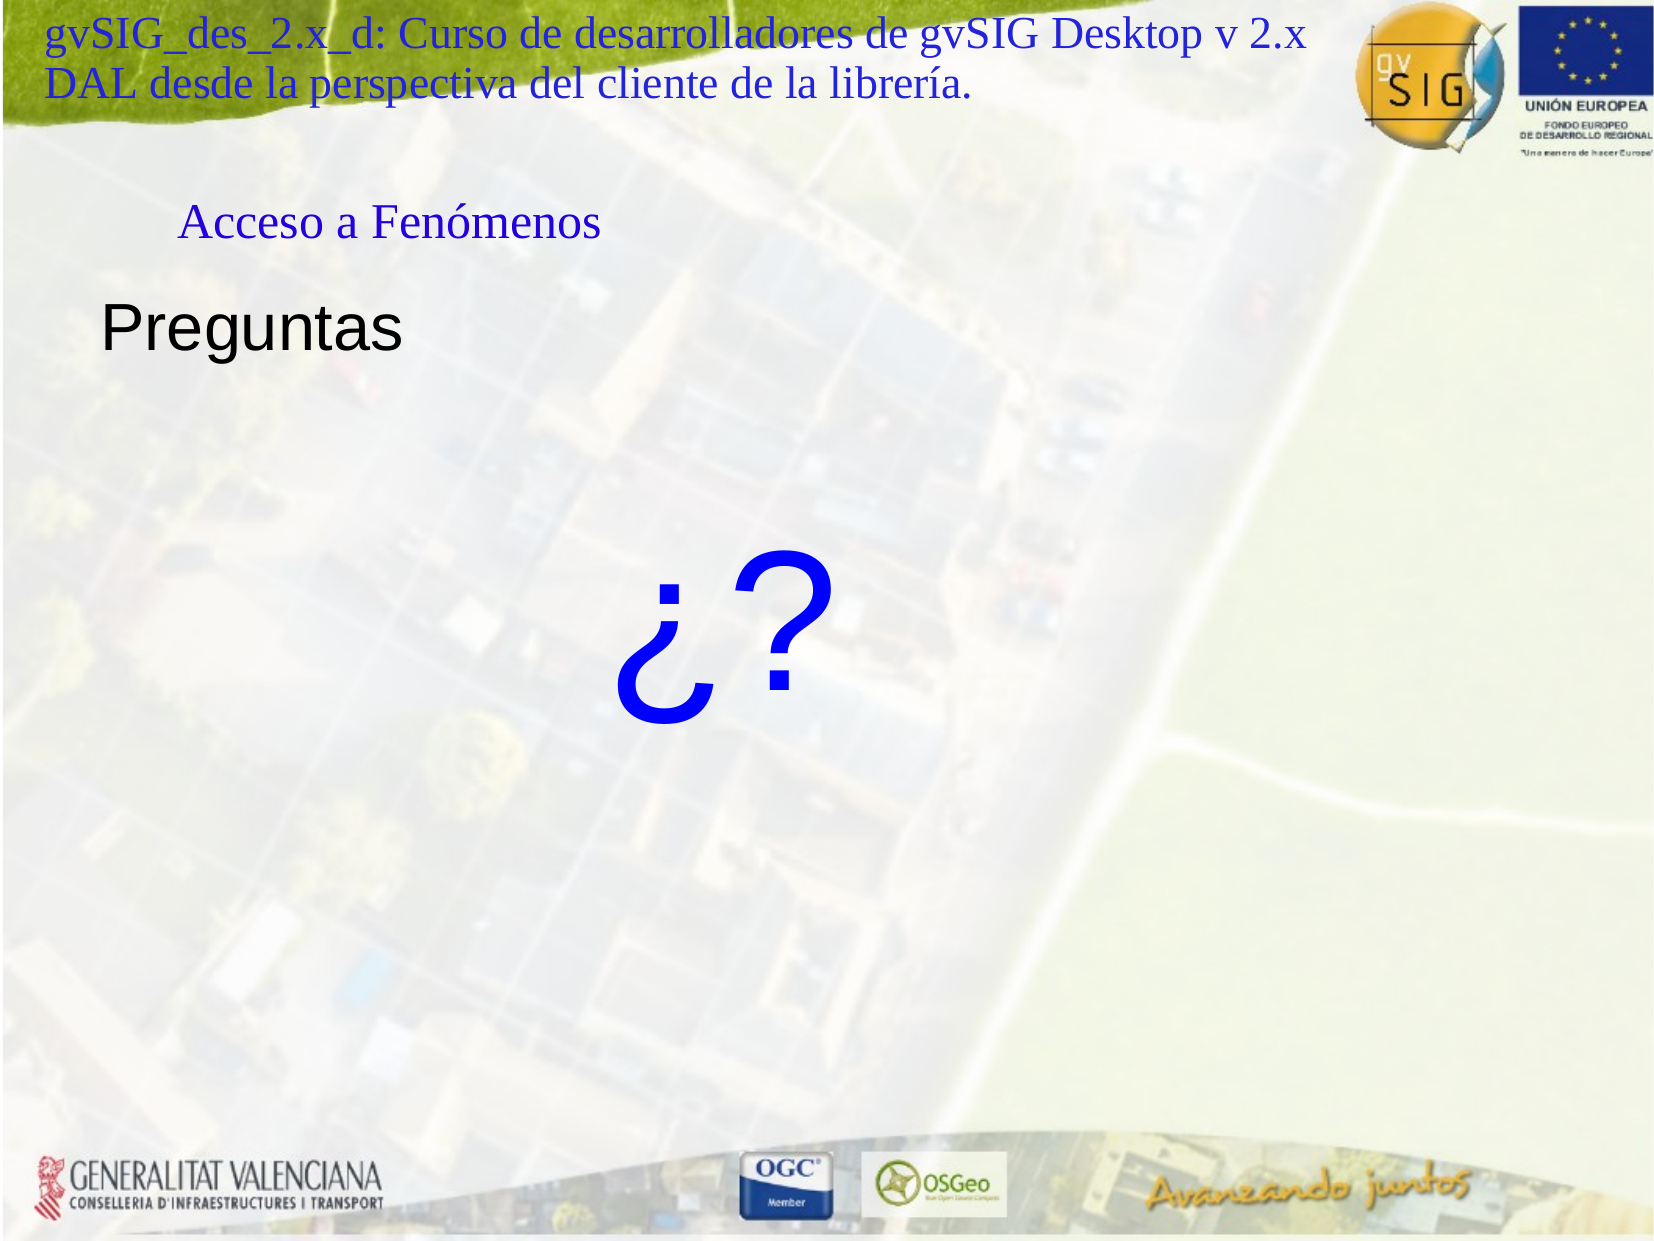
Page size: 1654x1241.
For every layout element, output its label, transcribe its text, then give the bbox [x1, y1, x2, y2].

list Preguntas [82, 290, 1571, 1010]
picture [2, 0, 1654, 1241]
text_box ¿? [590, 501, 886, 741]
title Acceso a Fenómenos [177, 88, 1329, 290]
